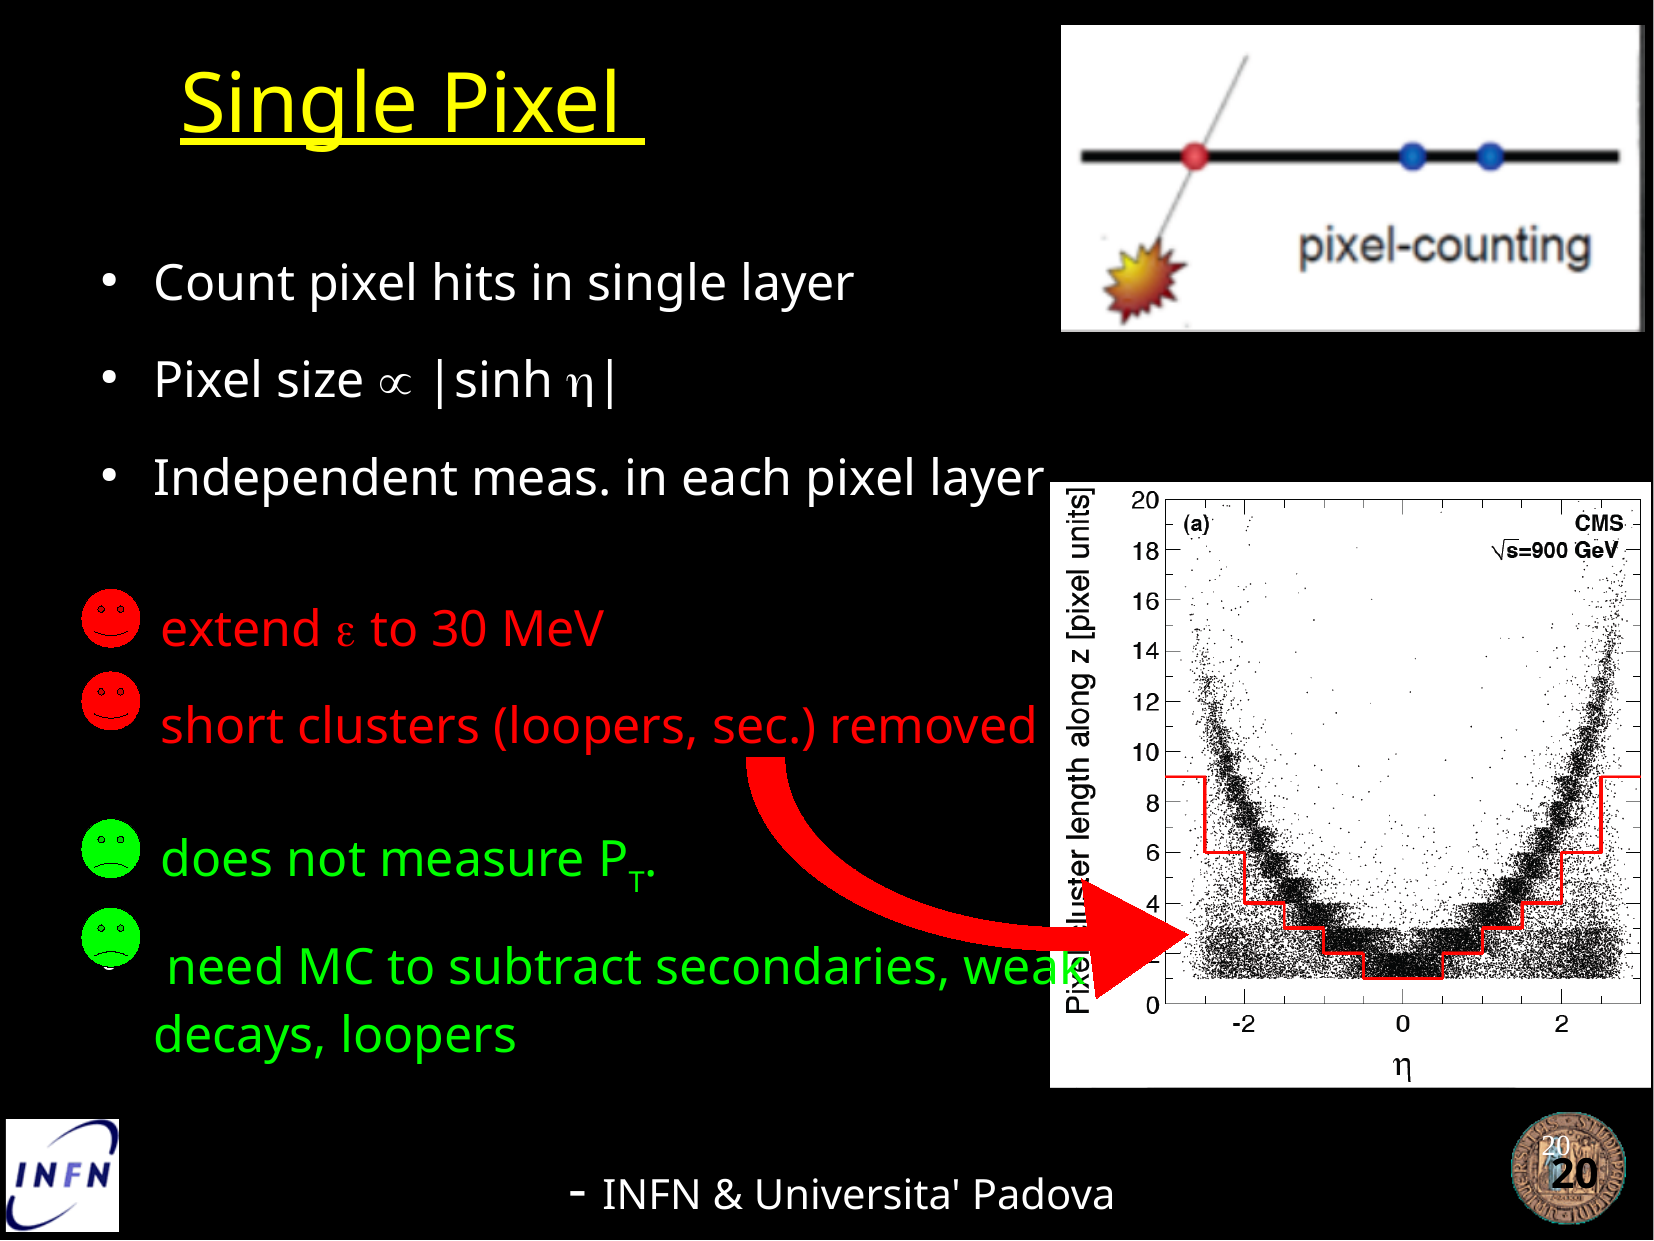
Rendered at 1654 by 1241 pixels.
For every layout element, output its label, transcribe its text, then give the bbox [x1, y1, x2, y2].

picture [1061, 25, 1645, 332]
text_box [80, 818, 141, 879]
list Count pixel hits in single layer Pixel size µ |sinh h| Independent meas. in each pixel layer [82, 246, 1088, 494]
text_box [80, 588, 141, 649]
list does not measure PT. need MC to subtract secondaries, weak decays, loopers [82, 725, 1088, 1030]
list extend e to 30 MeV short clusters (loopers, sec.) removed [82, 494, 1088, 725]
text_box [80, 907, 141, 968]
text_box [746, 757, 1189, 999]
title Single Pixel [0, 43, 826, 157]
picture [5, 1119, 119, 1232]
picture [1050, 482, 1651, 1088]
text_box [80, 670, 141, 725]
picture [1511, 1111, 1626, 1226]
